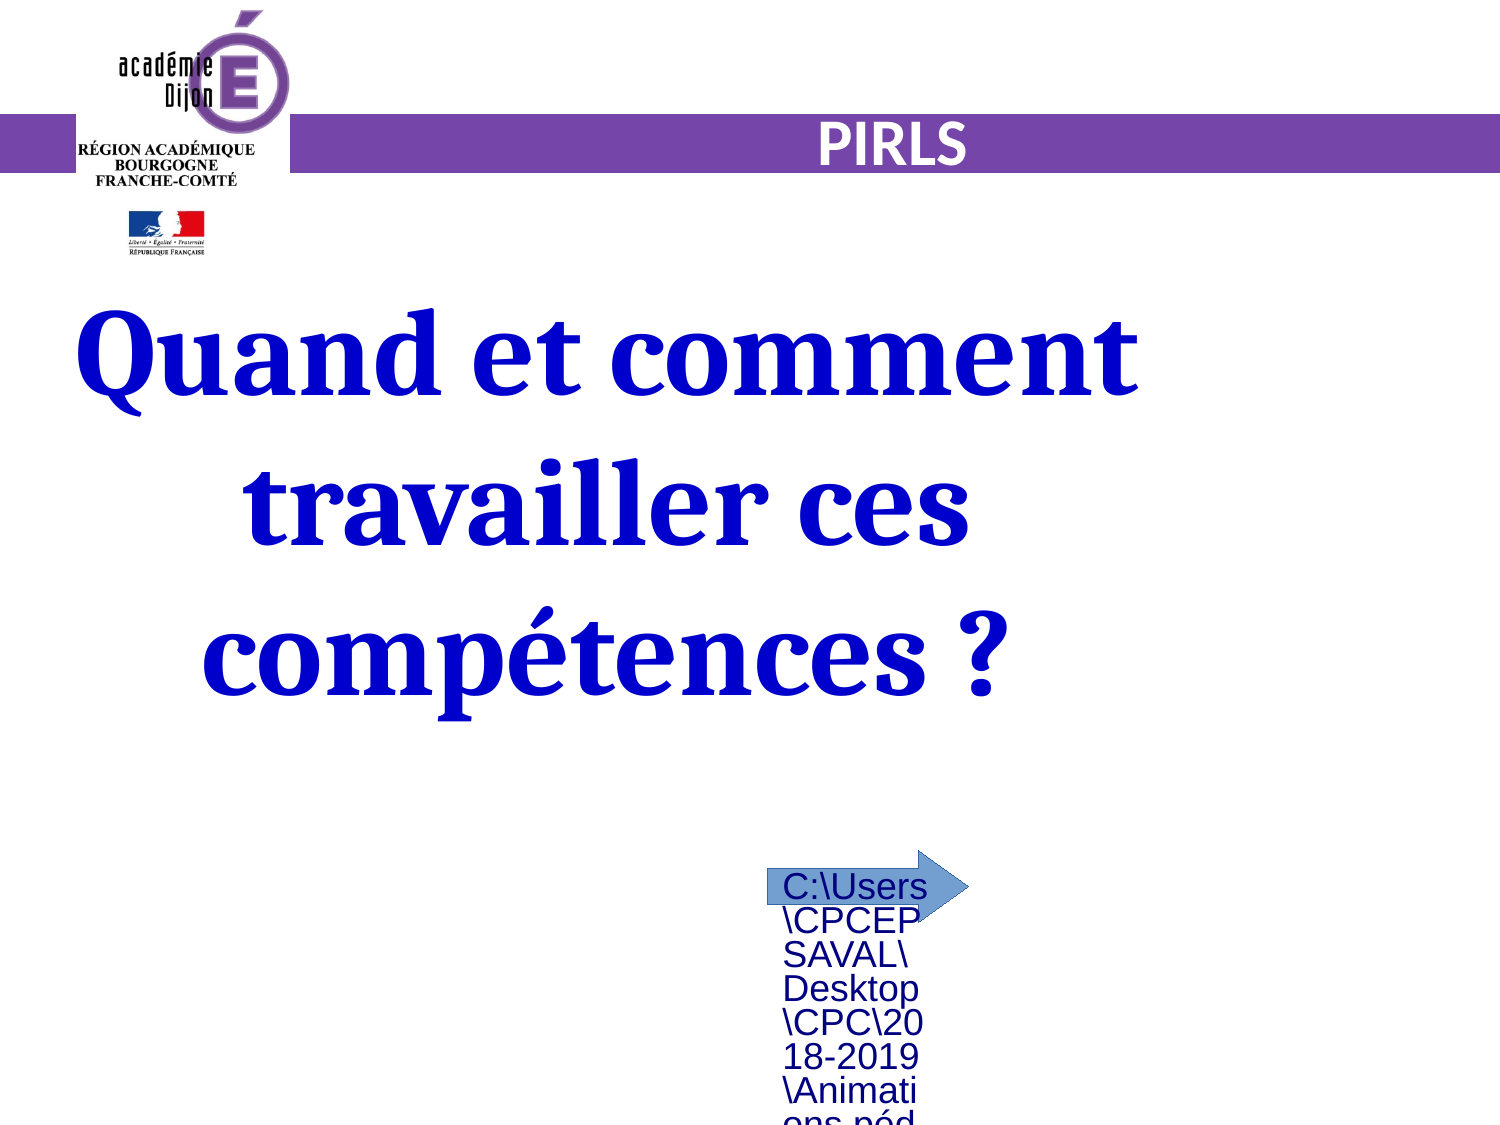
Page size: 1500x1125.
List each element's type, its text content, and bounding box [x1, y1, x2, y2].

picture [76, 8, 290, 256]
text_box C:\Users\CPCEPSAVAL\Desktop\CPC\2018-2019\Animations pédagogiques 18-19\Français cycle 3\présentiel français C3 mars 2019\recherches-en-education-pirls-a-la-recherche-de-nourriture-video.mp4 [767, 850, 969, 923]
list Quand et comment travailler ces compétences ? [75, 269, 1425, 923]
title PIRLS [360, 45, 1426, 233]
